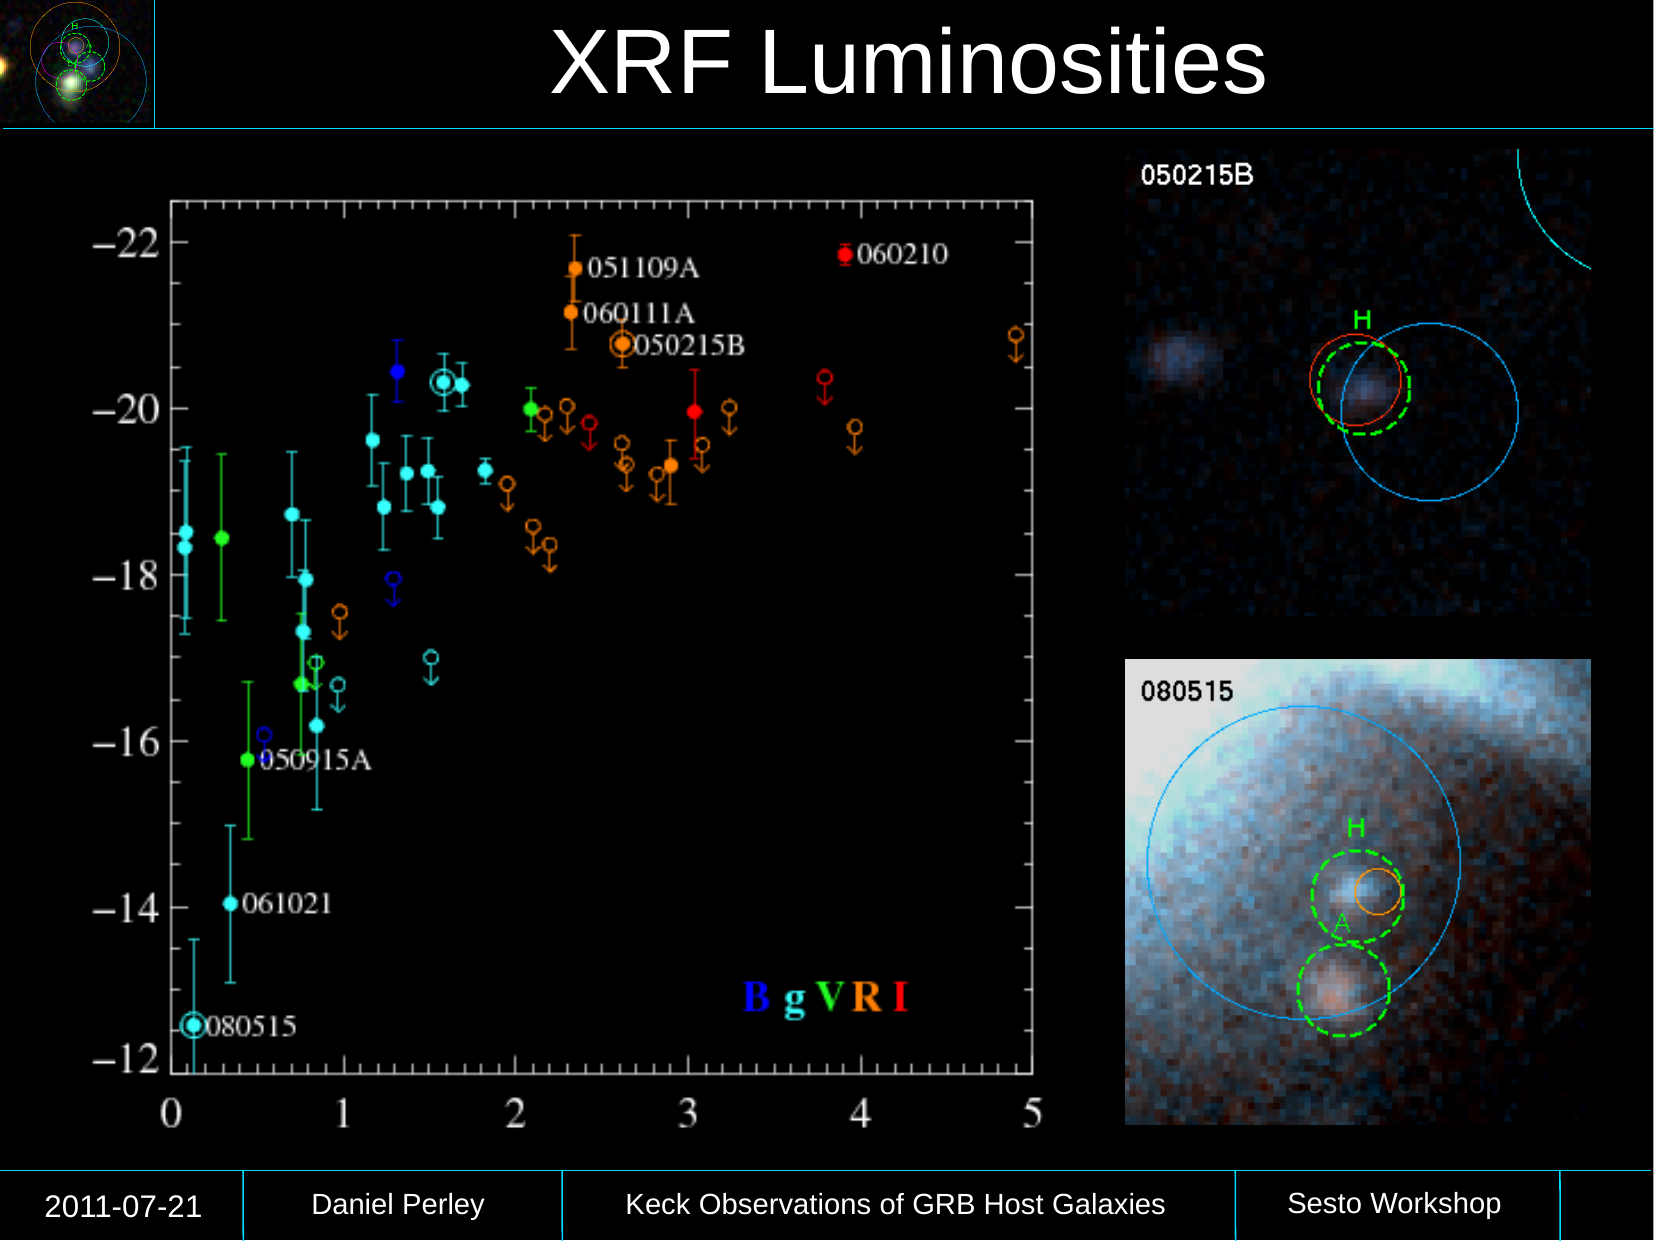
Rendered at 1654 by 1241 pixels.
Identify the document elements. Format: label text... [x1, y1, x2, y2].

picture [0, 0, 151, 123]
picture [1125, 659, 1591, 1126]
title XRF Luminosities [165, 10, 1654, 114]
picture [75, 187, 1059, 1144]
picture [1125, 149, 1591, 616]
